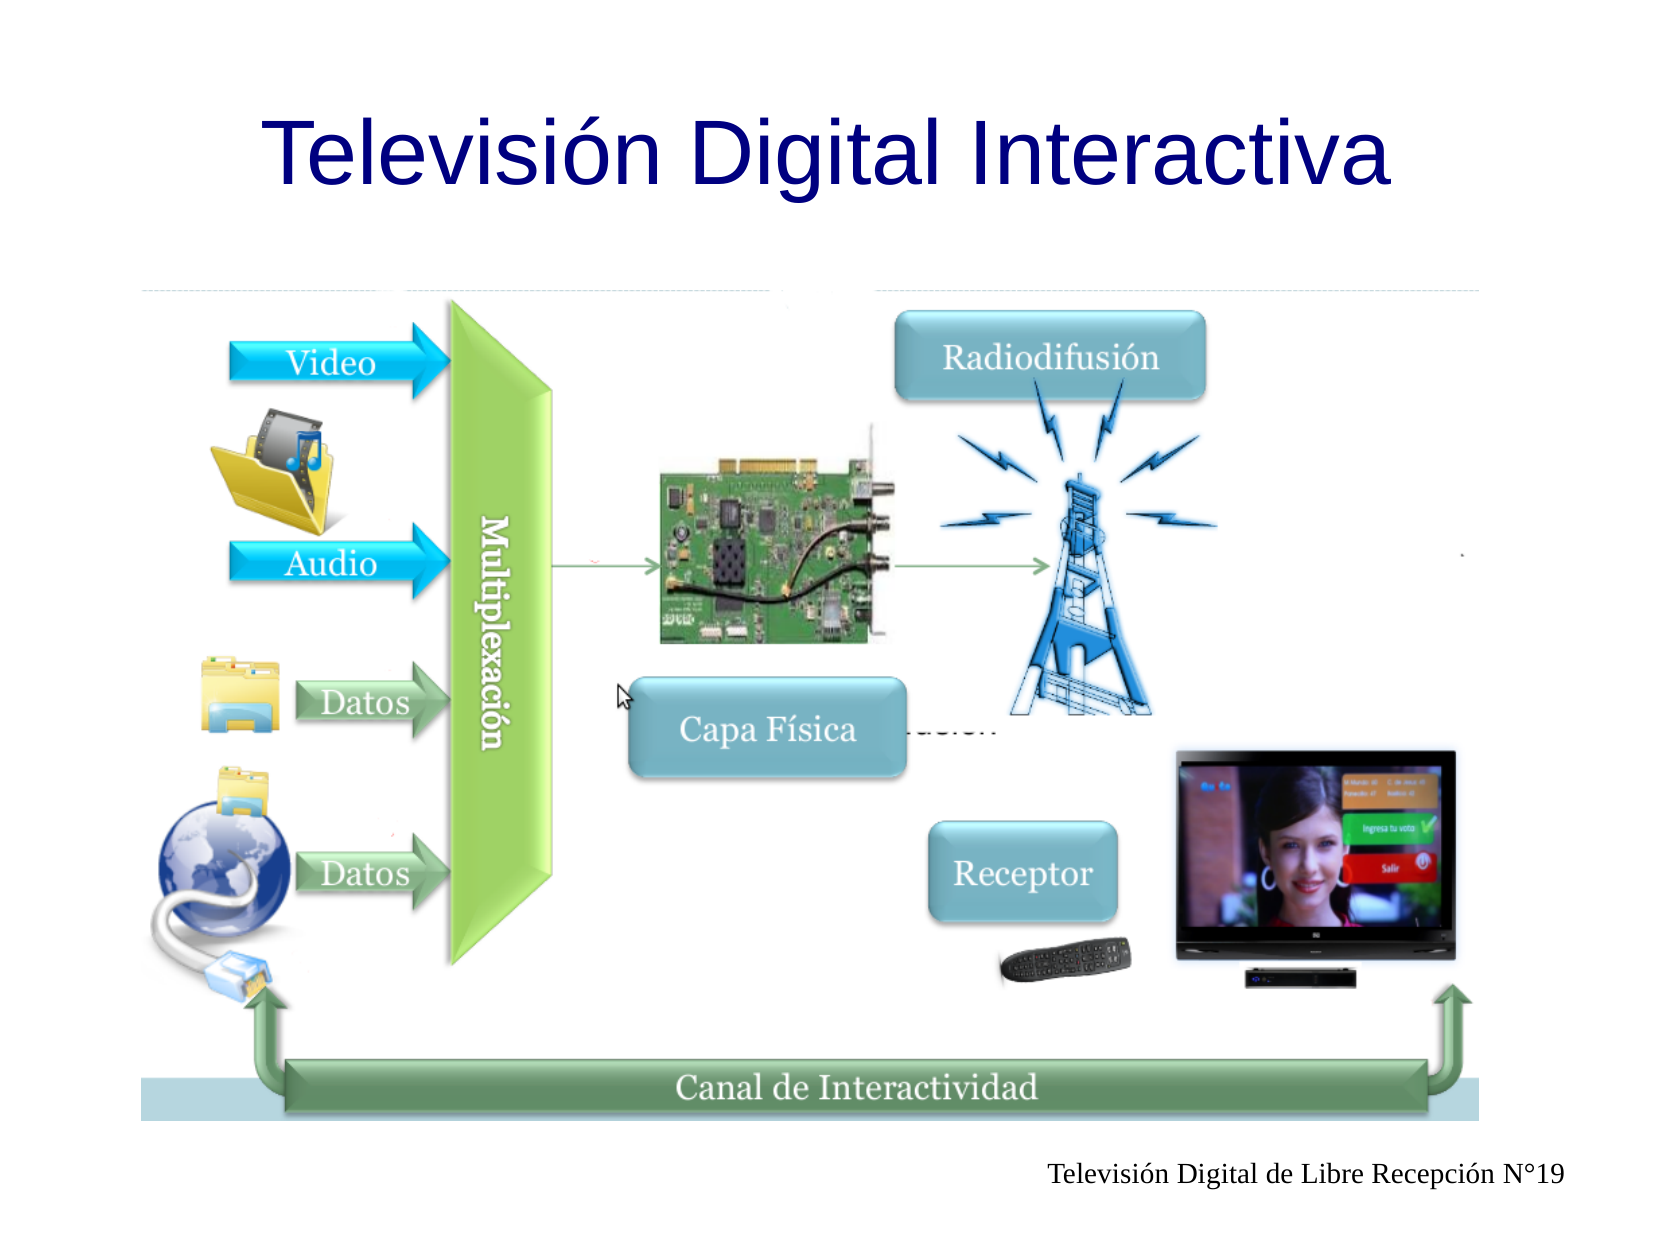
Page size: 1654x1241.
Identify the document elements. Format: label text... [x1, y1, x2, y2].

title Televisión Digital Interactiva [82, 49, 1571, 257]
picture [141, 290, 1479, 1121]
